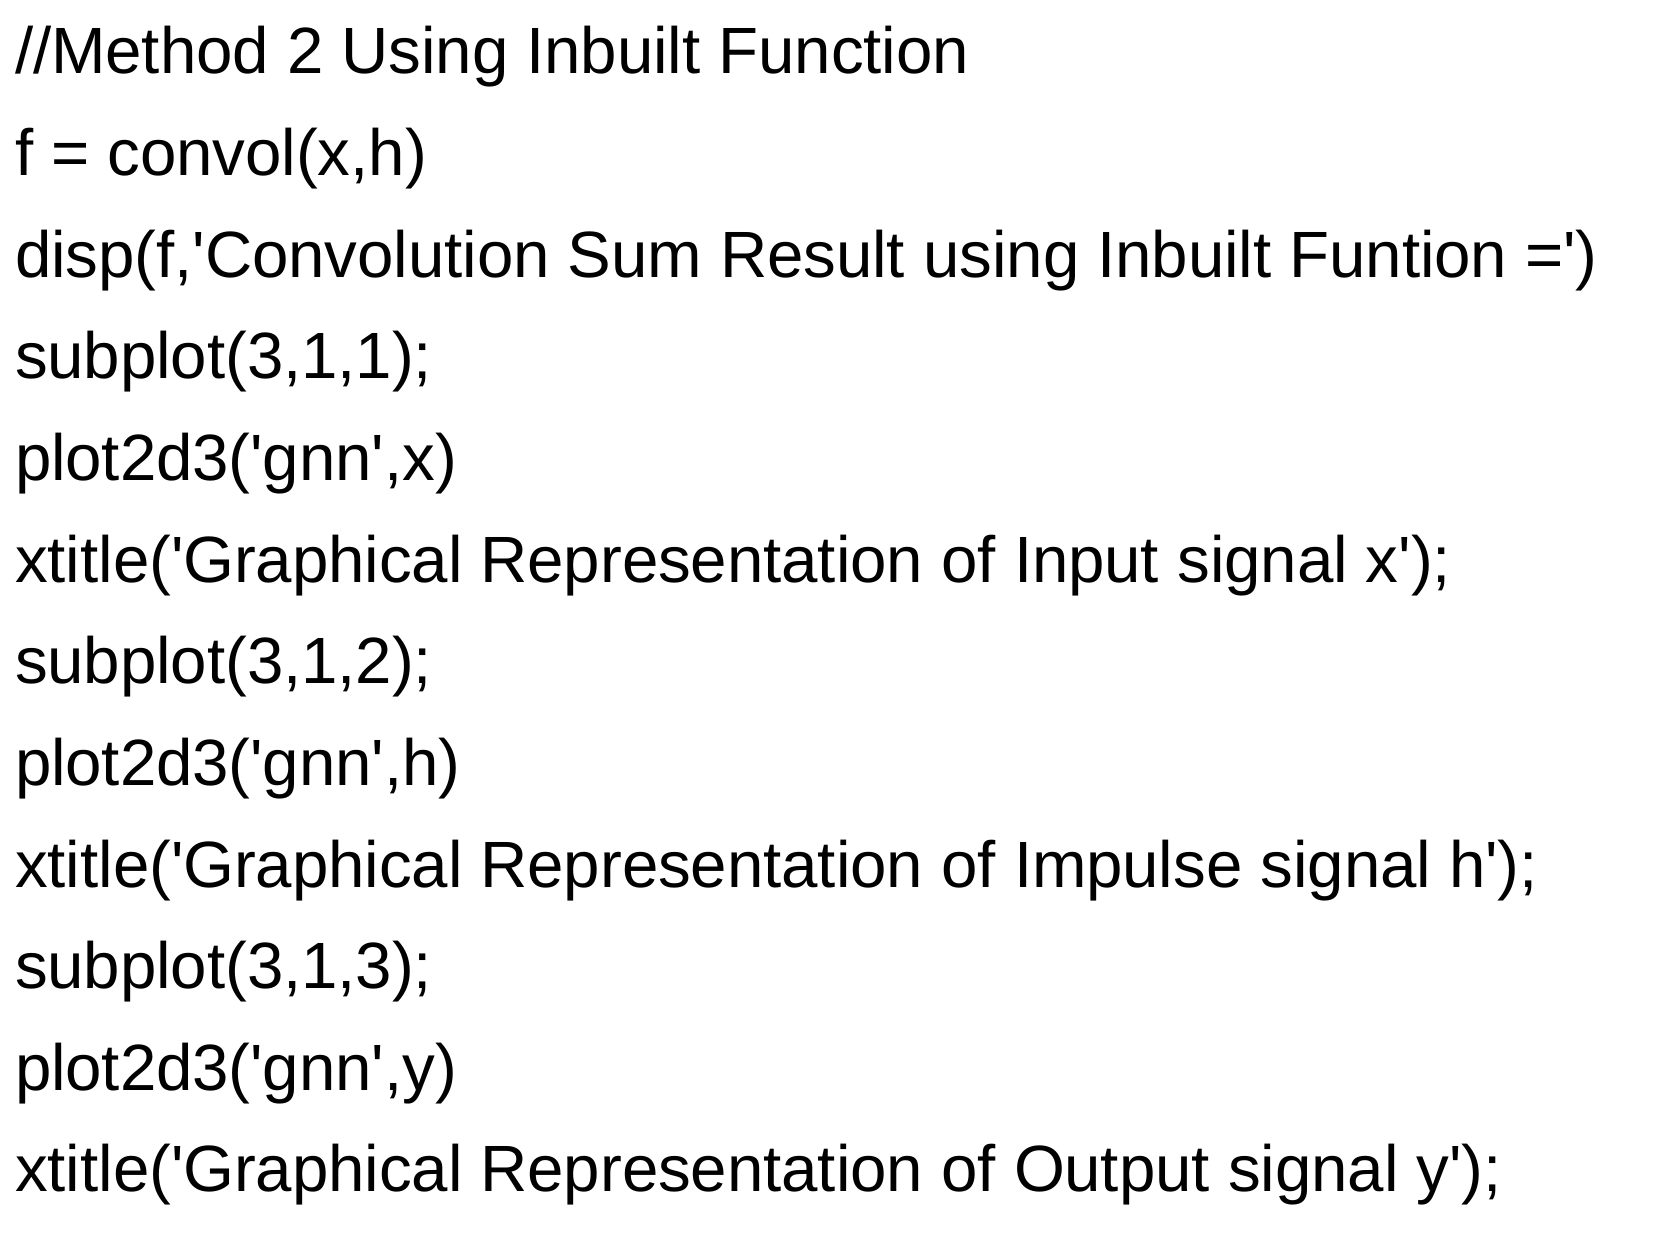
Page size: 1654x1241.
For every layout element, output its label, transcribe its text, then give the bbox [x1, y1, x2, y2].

list //Method 2 Using Inbuilt Function f = convol(x,h) disp(f,'Convolution Sum Result using Inbuilt Funtion =') subplot(3,1,1); plot2d3('gnn',x) xtitle('Graphical Representation of Input signal x'); subplot(3,1,2); plot2d3('gnn',h) xtitle('Graphical Representation of Impulse signal h'); subplot(3,1,3); plot2d3('gnn',y) xtitle('Graphical Representation of Output signal y'); [15, 15, 1651, 1216]
